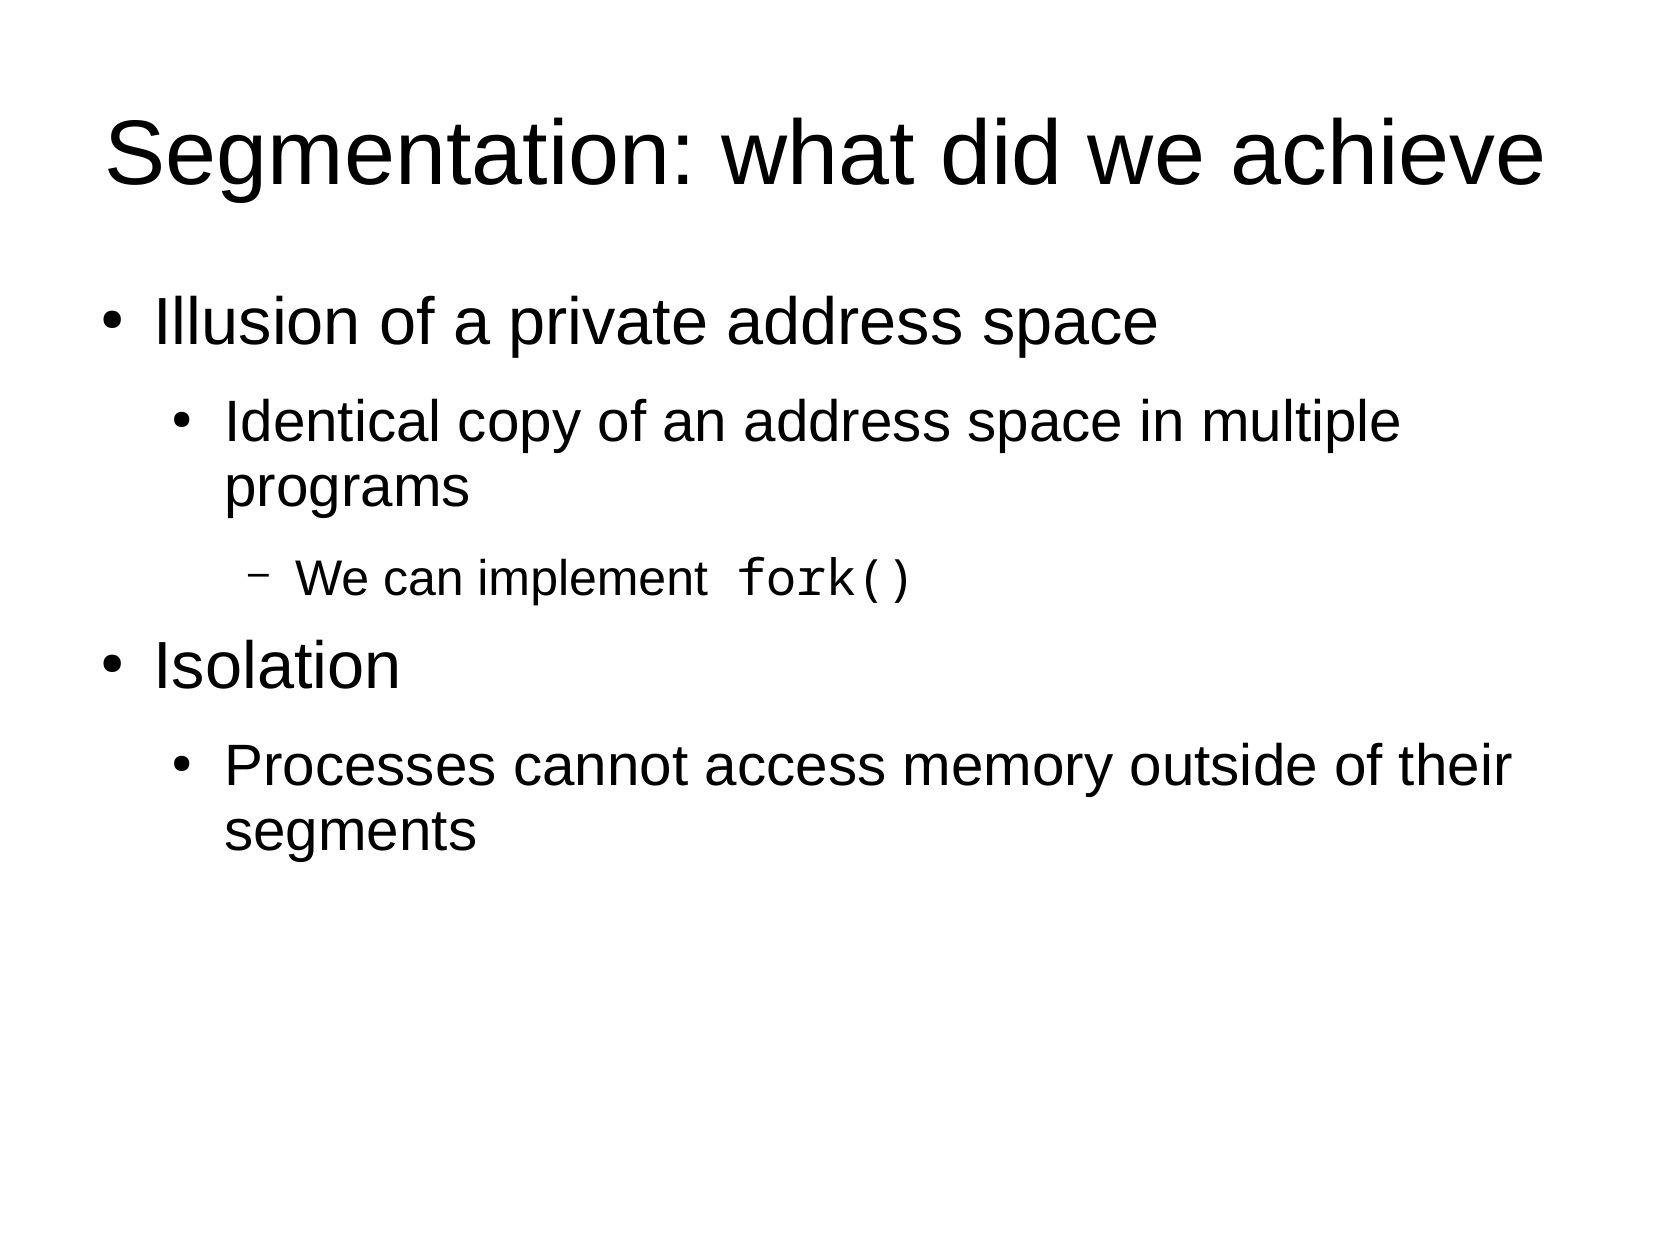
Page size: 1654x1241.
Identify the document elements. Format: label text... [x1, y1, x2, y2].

list Illusion of a private address space Identical copy of an address space in multiple programs We can implement fork() Isolation Processes cannot access memory outside of their segments [82, 284, 1571, 1157]
title Segmentation: what did we achieve [82, 49, 1571, 257]
